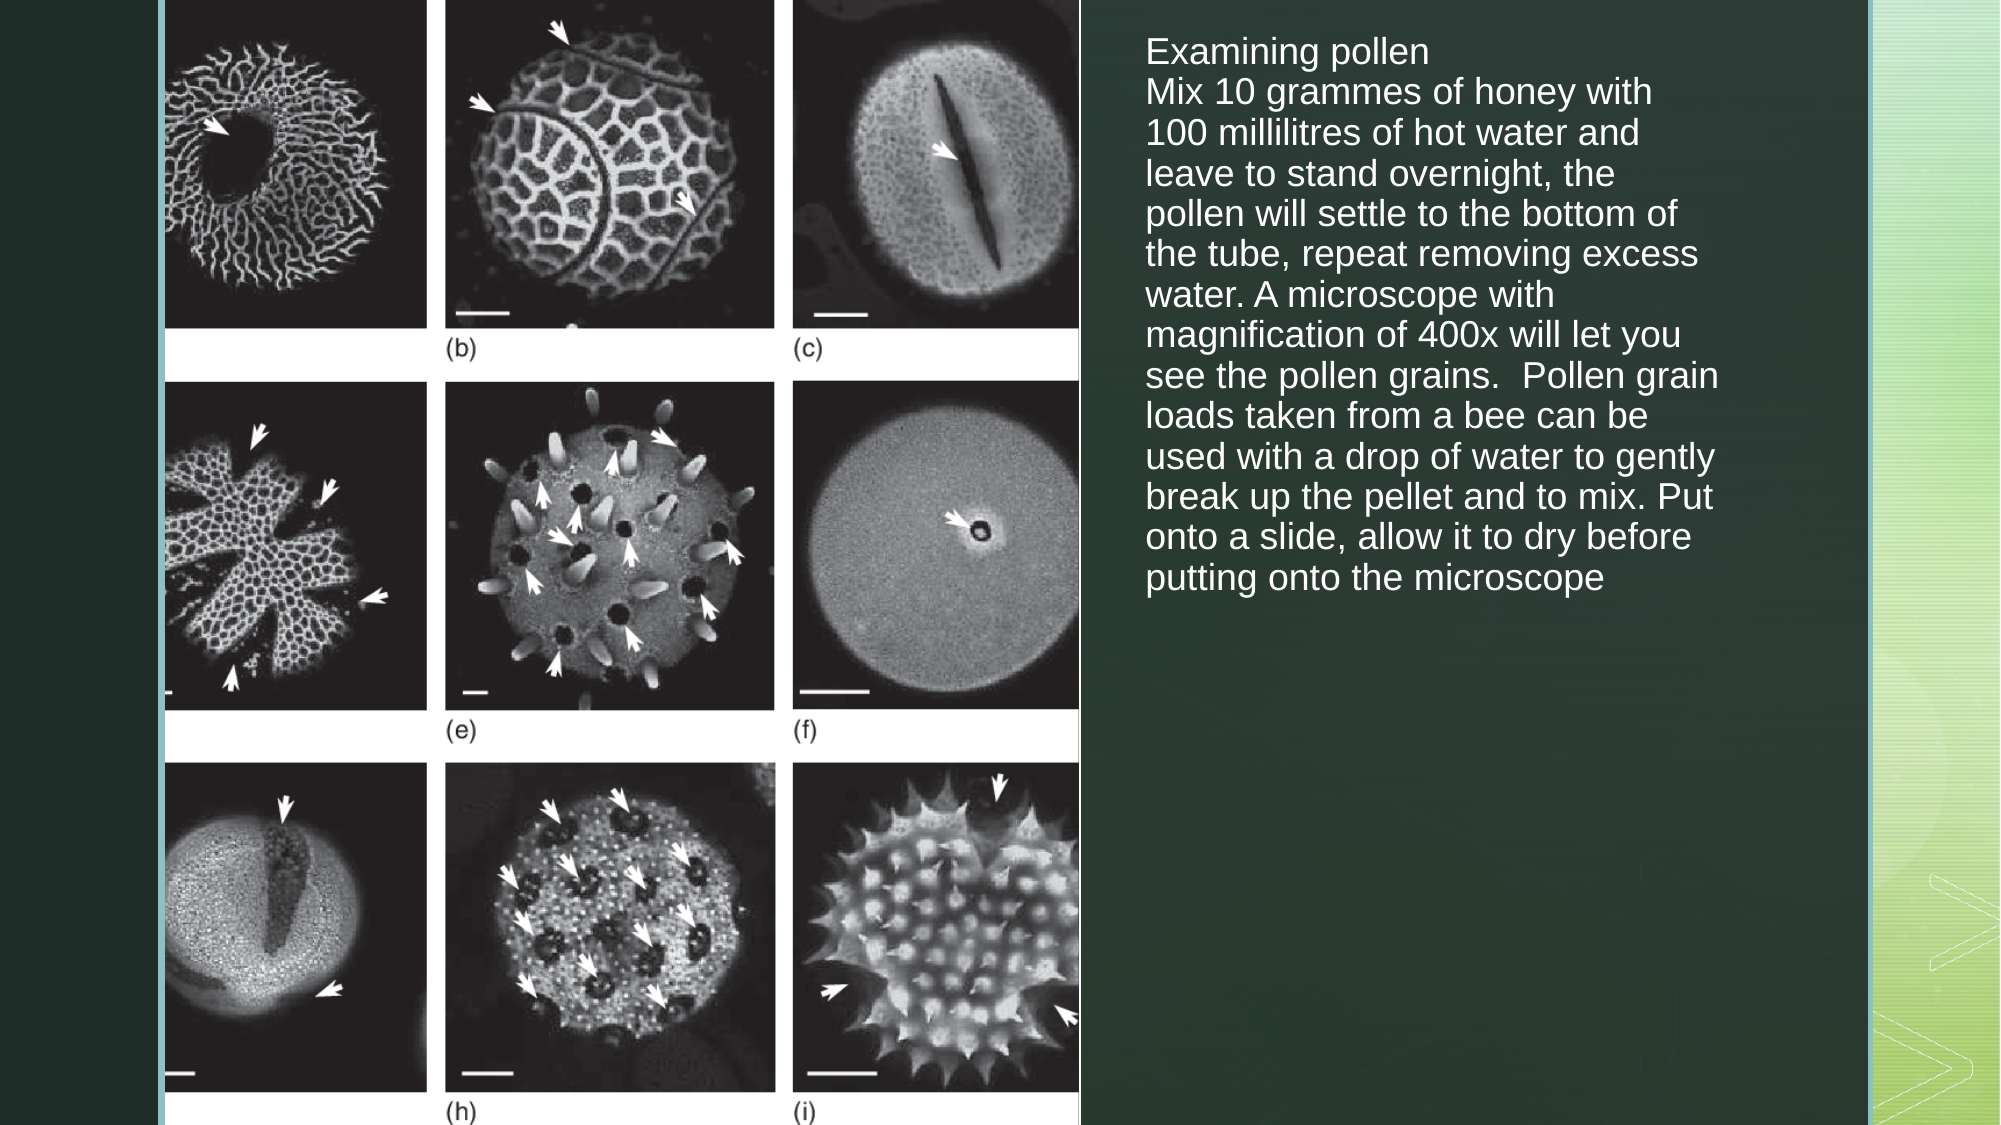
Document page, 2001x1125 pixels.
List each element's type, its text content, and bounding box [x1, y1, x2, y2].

picture [165, 0, 1079, 1125]
text_box [0, 0, 165, 1125]
text_box [1081, 0, 1873, 1125]
title Examining pollen Mix 10 grammes of honey with 100 millilitres of hot water and leave to stand overnight, the pollen will settle to the bottom of the tube, repeat removing excess water. A microscope with magnification of 400x will let you see the pollen grains. Pollen grain loads taken from a bee can be used with a drop of water to gently break up the pellet and to mix. Put onto a slide, allow it to dry before putting onto the microscope [1130, 24, 1735, 831]
picture [1873, 0, 2000, 1125]
